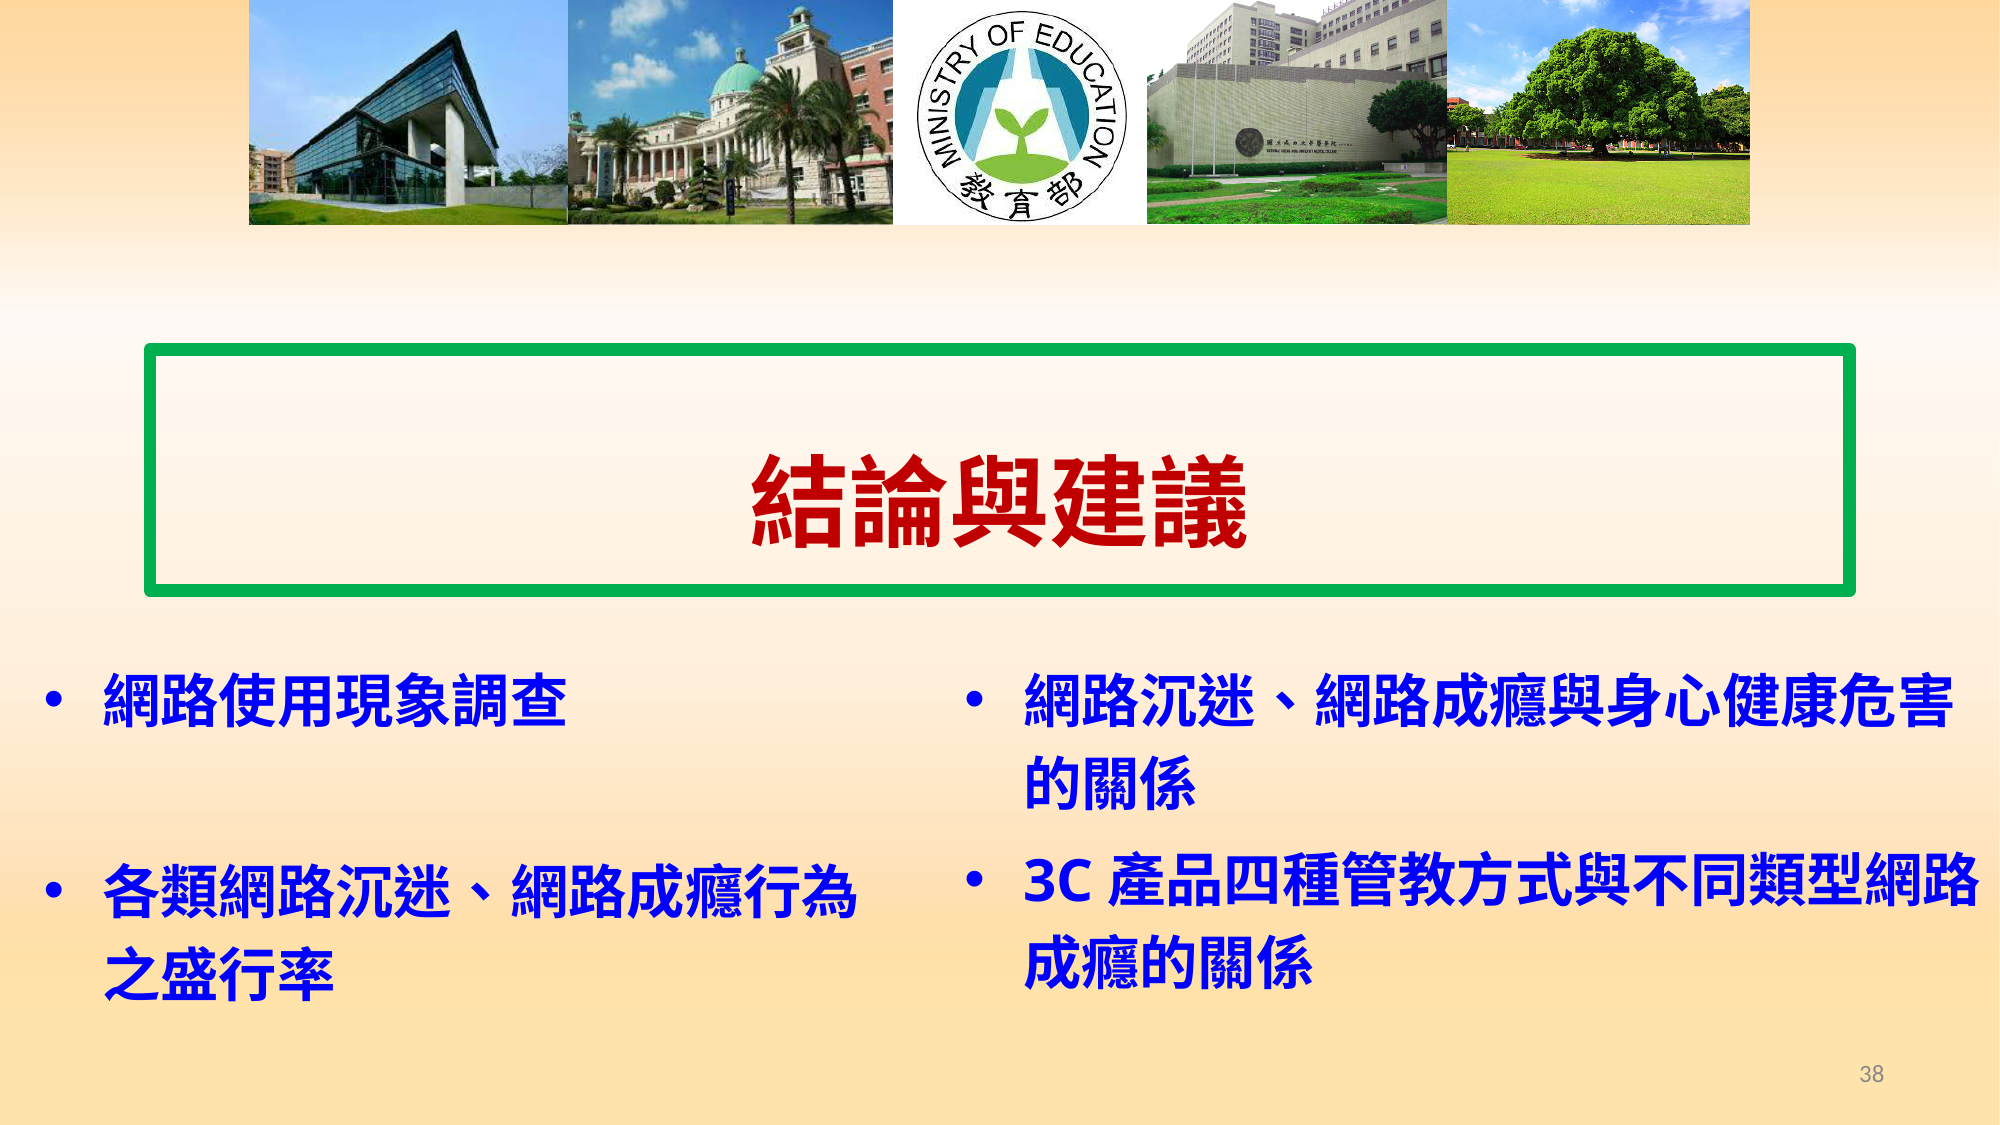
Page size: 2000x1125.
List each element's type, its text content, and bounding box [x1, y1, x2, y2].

subtitle 網路使用現象調查 各類網路沉迷、網路成癮行為之盛行率 [28, 642, 906, 1107]
picture [0, 0, 2000, 1125]
text_box 網路沉迷、網路成癮與身心健康危害的關係 3C產品四種管教方式與不同類型網路成癮的關係 [949, 642, 2000, 1107]
title 結論與建議 [150, 349, 1850, 591]
